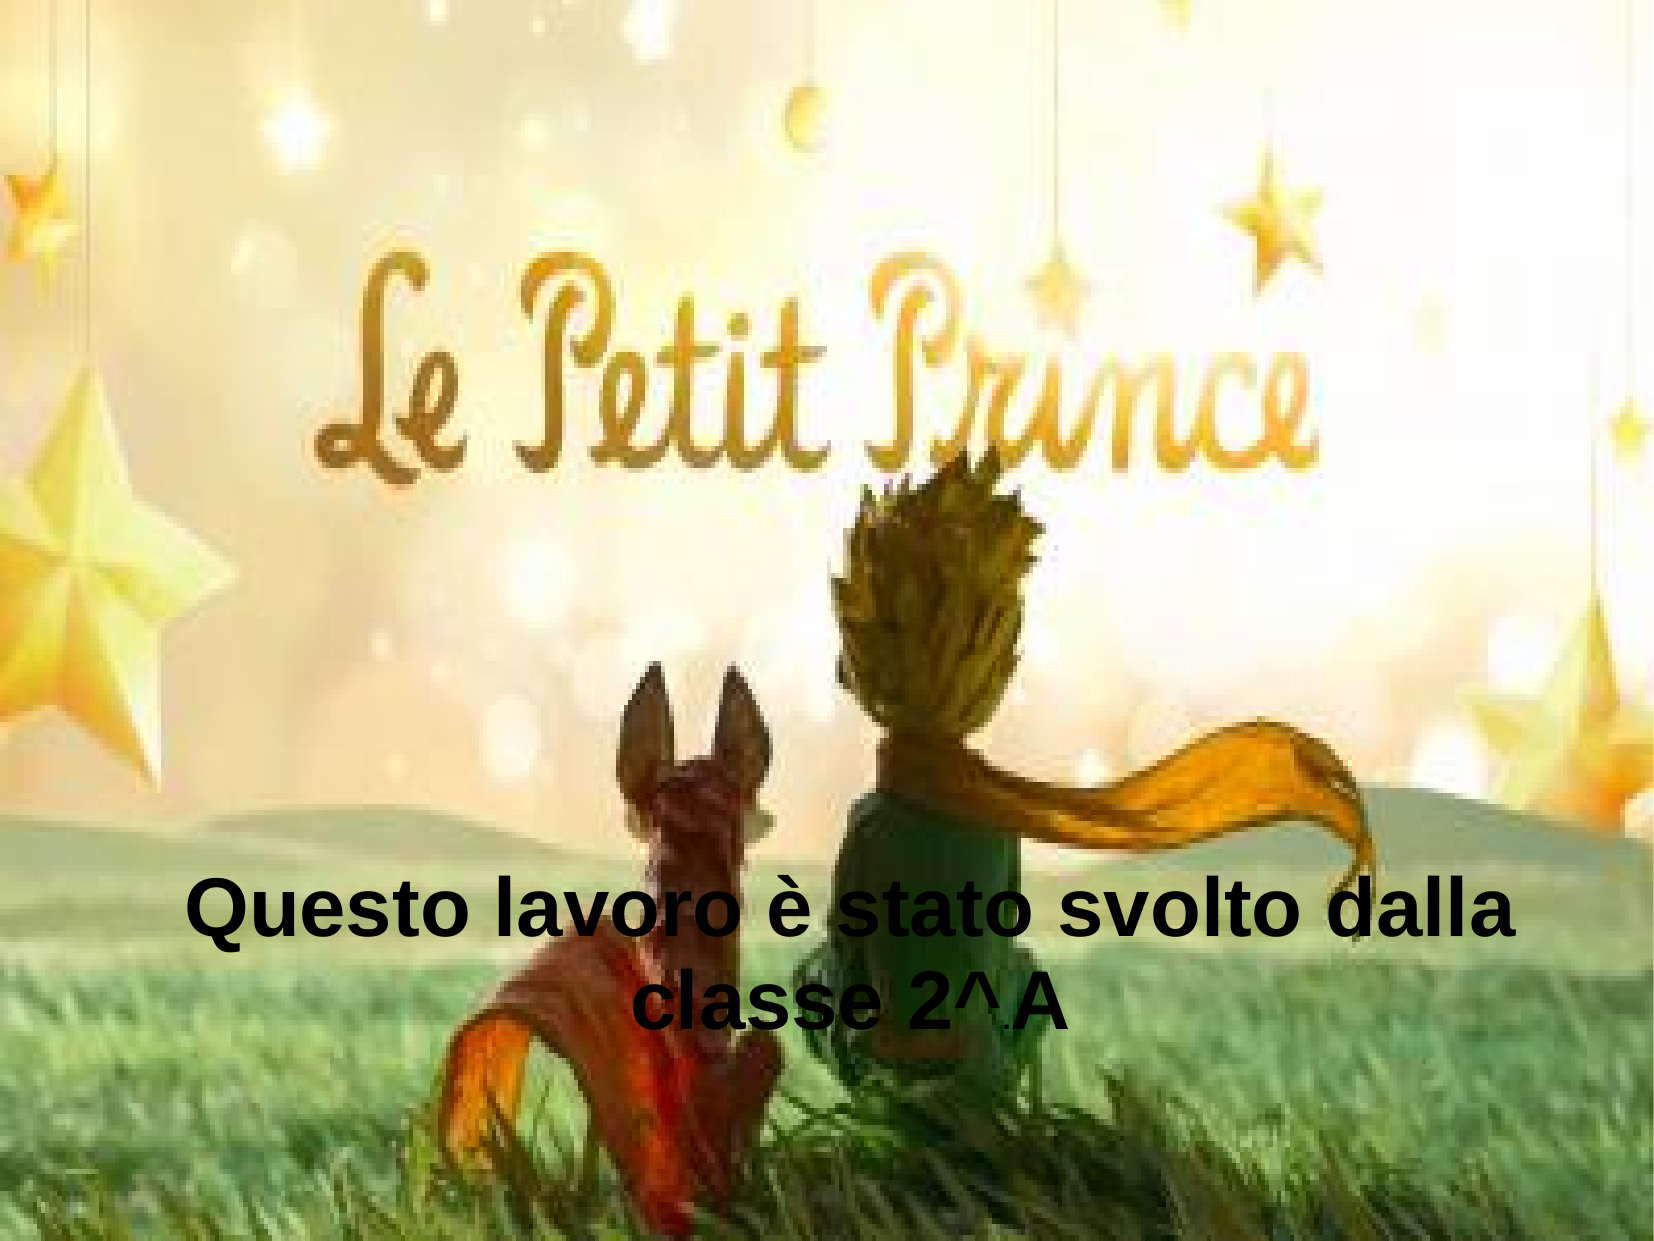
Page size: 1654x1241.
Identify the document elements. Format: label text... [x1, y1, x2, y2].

title Questo lavoro è stato svolto dalla classe 2^.A [106, 814, 1595, 1188]
picture [0, 0, 1654, 1241]
